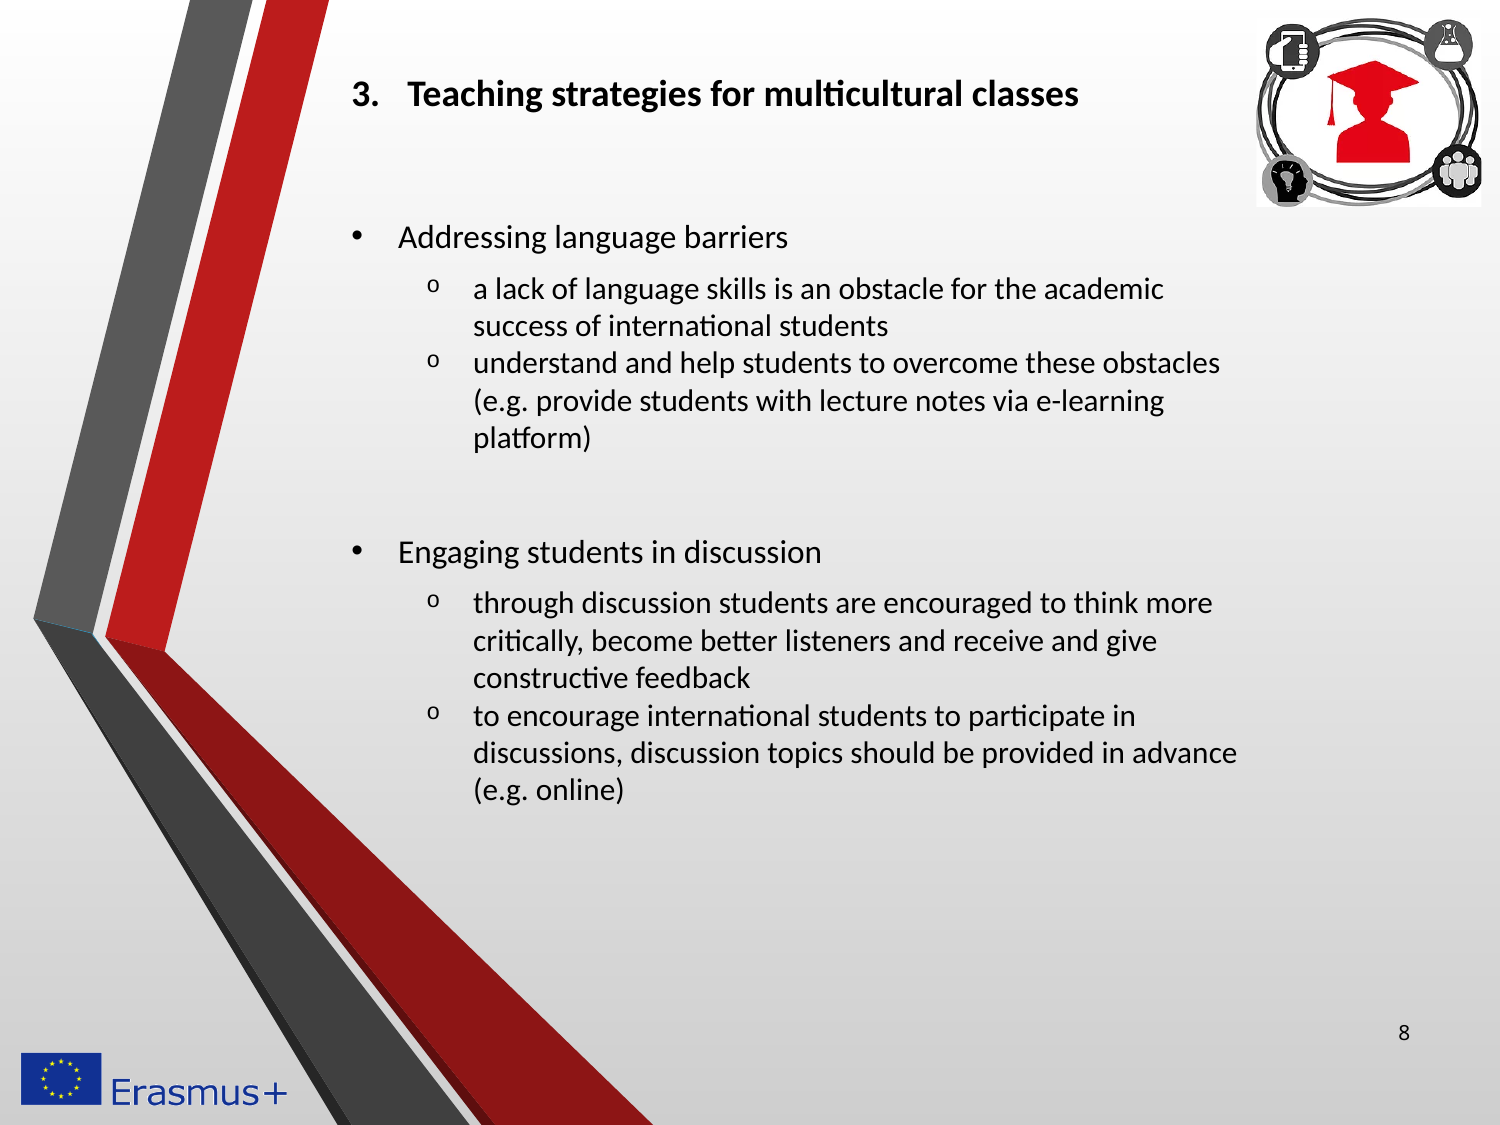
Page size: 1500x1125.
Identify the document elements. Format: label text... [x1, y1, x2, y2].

chart [1257, 19, 1483, 209]
picture [1256, 18, 1482, 207]
text_box Teaching strategies for multicultural classes [336, 61, 1176, 122]
slide_number <numer> [1357, 1003, 1425, 1064]
picture [5, 1037, 302, 1120]
text_box Addressing language barriers a lack of language skills is an obstacle for the academic success of international students understand and help students to overcome these obstacles (e.g. provide students with lecture notes via e-learning platform) Engaging students in discussion through discussion students are encouraged to think more critically, become better listeners and receive and give constructive feedback to encourage international students to participate in discussions, discussion topics should be provided in advance (e.g. online) [336, 208, 1258, 815]
